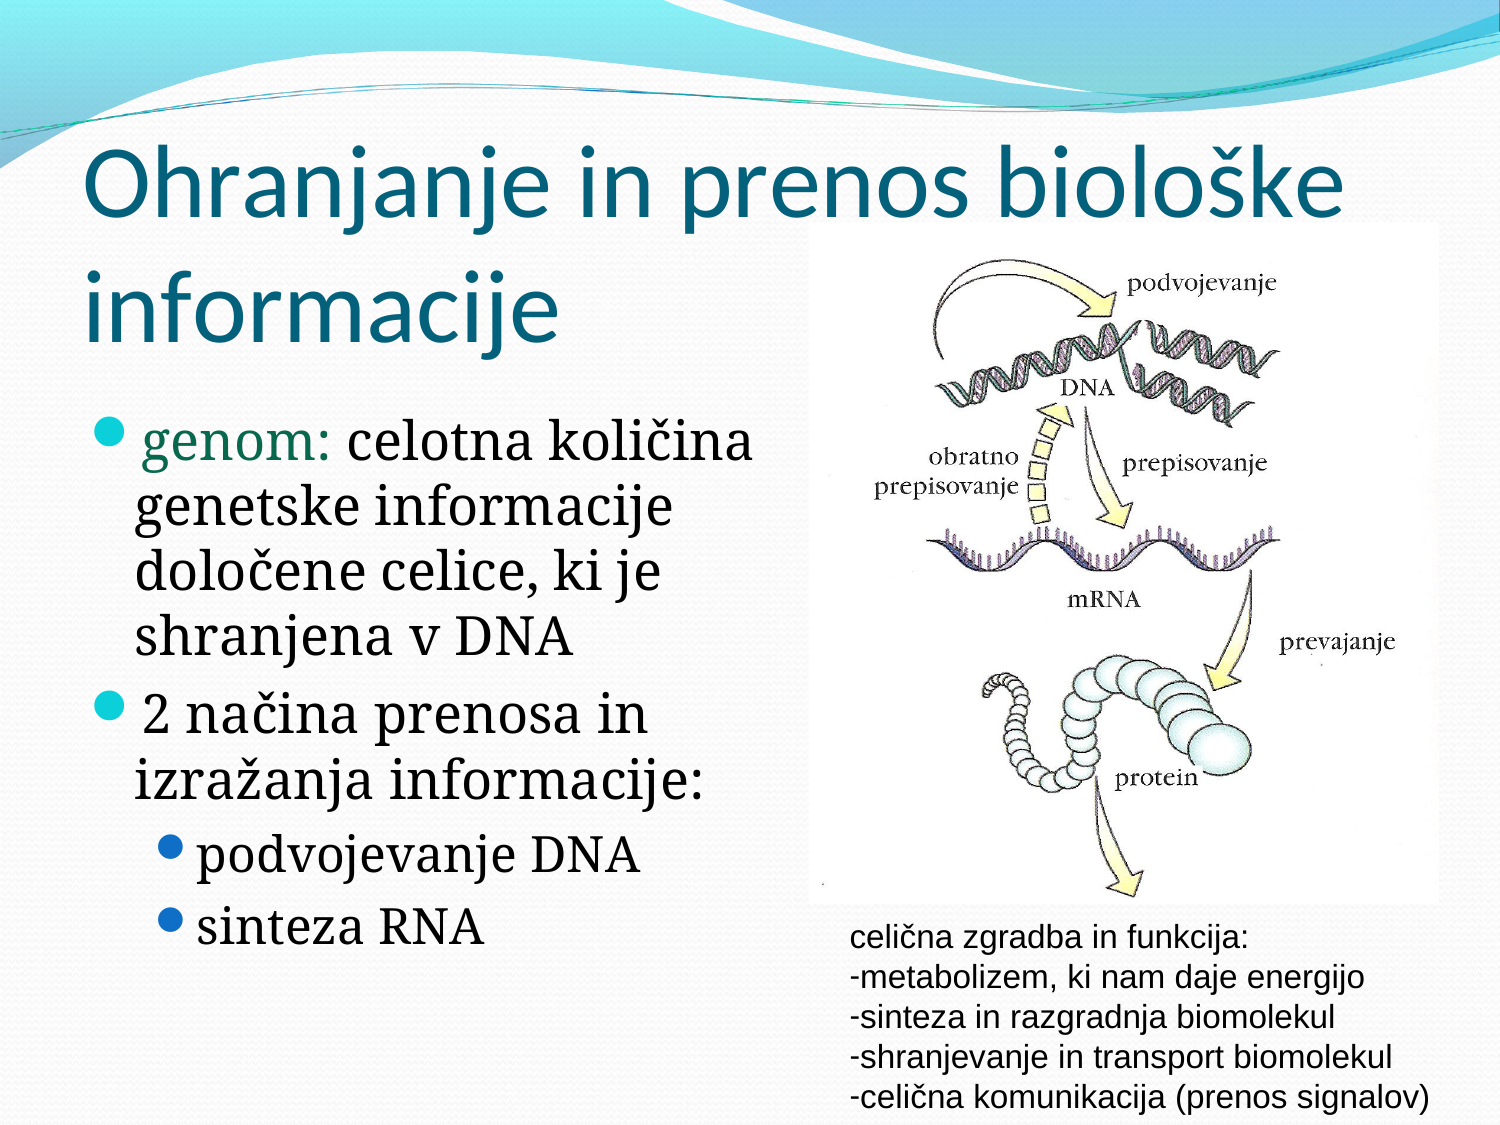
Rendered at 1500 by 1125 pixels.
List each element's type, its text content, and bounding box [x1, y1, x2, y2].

text_box celična zgradba in funkcija: metabolizem, ki nam daje energijo sinteza in razgradnja biomolekul shranjevanje in transport biomolekul celična komunikacija (prenos signalov) [834, 907, 1447, 1123]
picture [0, 0, 1500, 1125]
title Ohranjanje in prenos biološke informacije [82, 105, 1433, 364]
list genom: celotna količina genetske informacije določene celice, ki je shranjena v DNA 2 načina prenosa in izražanja informacije: podvojevanje DNA sinteza RNA [74, 398, 832, 1038]
